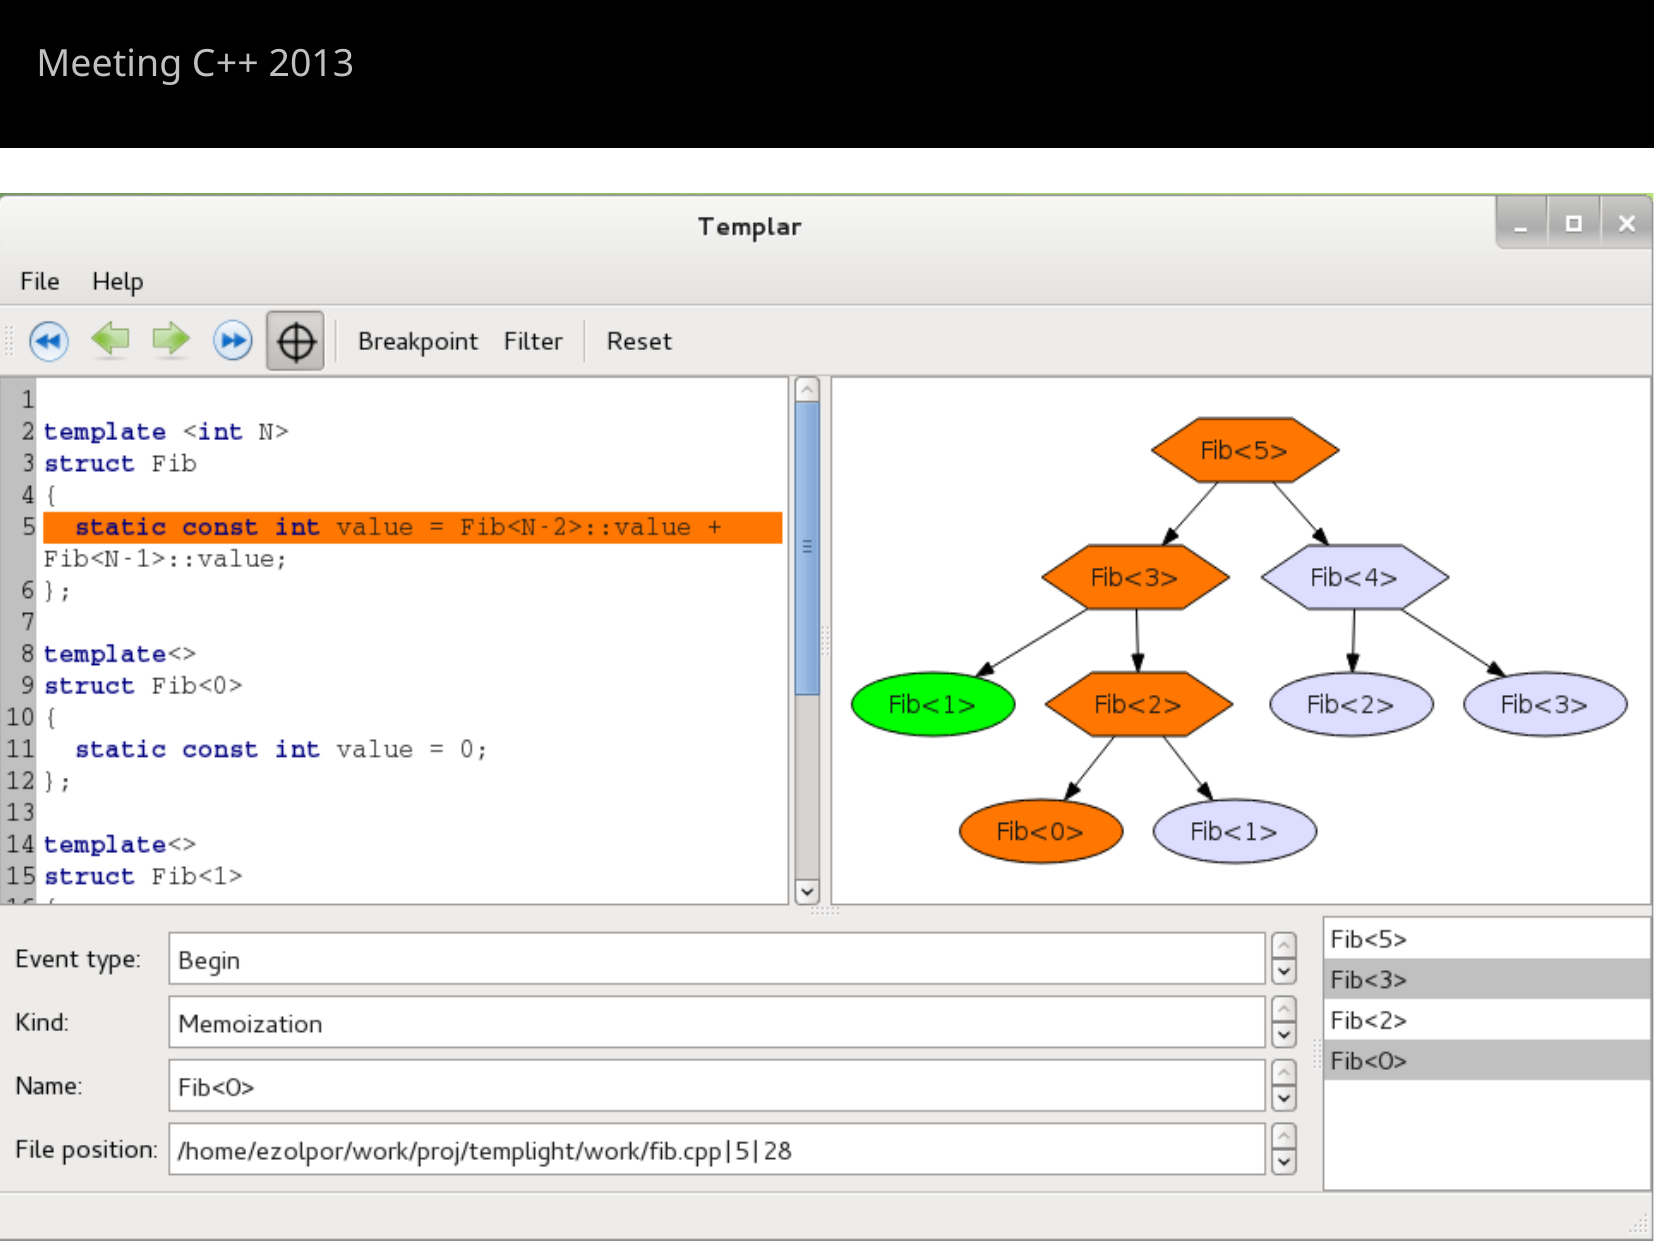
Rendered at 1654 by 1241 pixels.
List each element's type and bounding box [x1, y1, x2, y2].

picture [0, 193, 1654, 1241]
